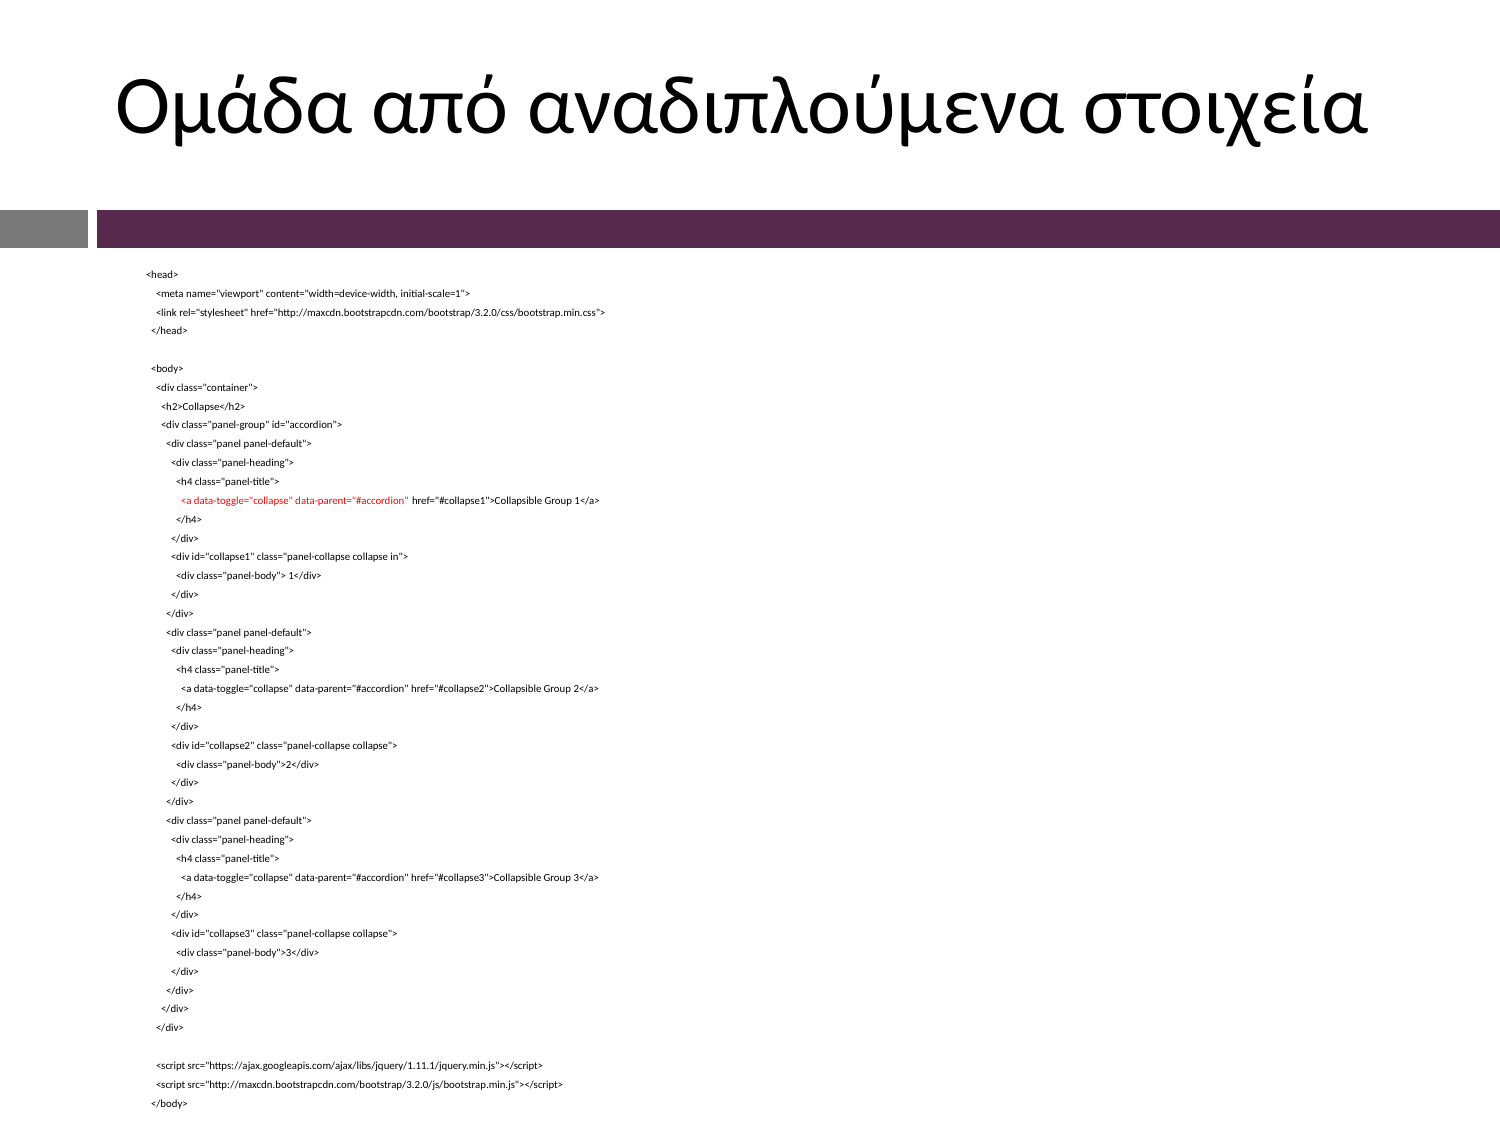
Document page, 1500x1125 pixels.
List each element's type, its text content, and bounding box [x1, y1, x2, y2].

list <head> <meta name="viewport" content="width=device-width, initial-scale=1"> <link rel="stylesheet" href="http://maxcdn.bootstrapcdn.com/bootstrap/3.2.0/css/bootstrap.min.css"> </head> <body> <div class="container"> <h2>Collapse</h2> <div class="panel-group" id="accordion"> <div class="panel panel-default"> <div class="panel-heading"> <h4 class="panel-title"> <a data-toggle="collapse" data-parent="#accordion" href="#collapse1">Collapsible Group 1</a> </h4> </div> <div id="collapse1" class="panel-collapse collapse in"> <div class="panel-body"> 1</div> </div> </div> <div class="panel panel-default"> <div class="panel-heading"> <h4 class="panel-title"> <a data-toggle="collapse" data-parent="#accordion" href="#collapse2">Collapsible Group 2</a> </h4> </div> <div id="collapse2" class="panel-collapse collapse"> <div class="panel-body">2</div> </div> </div> <div class="panel panel-default"> <div class="panel-heading"> <h4 class="panel-title"> <a data-toggle="collapse" data-parent="#accordion" href="#collapse3">Collapsible Group 3</a> </h4> </div> <div id="collapse3" class="panel-collapse collapse"> <div class="panel-body">3</div> </div> </div> </div> </div> <script src="https://ajax.googleapis.com/ajax/libs/jquery/1.11.1/jquery.min.js"></script> <script src="http://maxcdn.bootstrapcdn.com/bootstrap/3.2.0/js/bootstrap.min.js"></script> </body> [100, 262, 1438, 1125]
title Ομάδα από αναδιπλούμενα στοιχεία [100, 19, 1438, 182]
